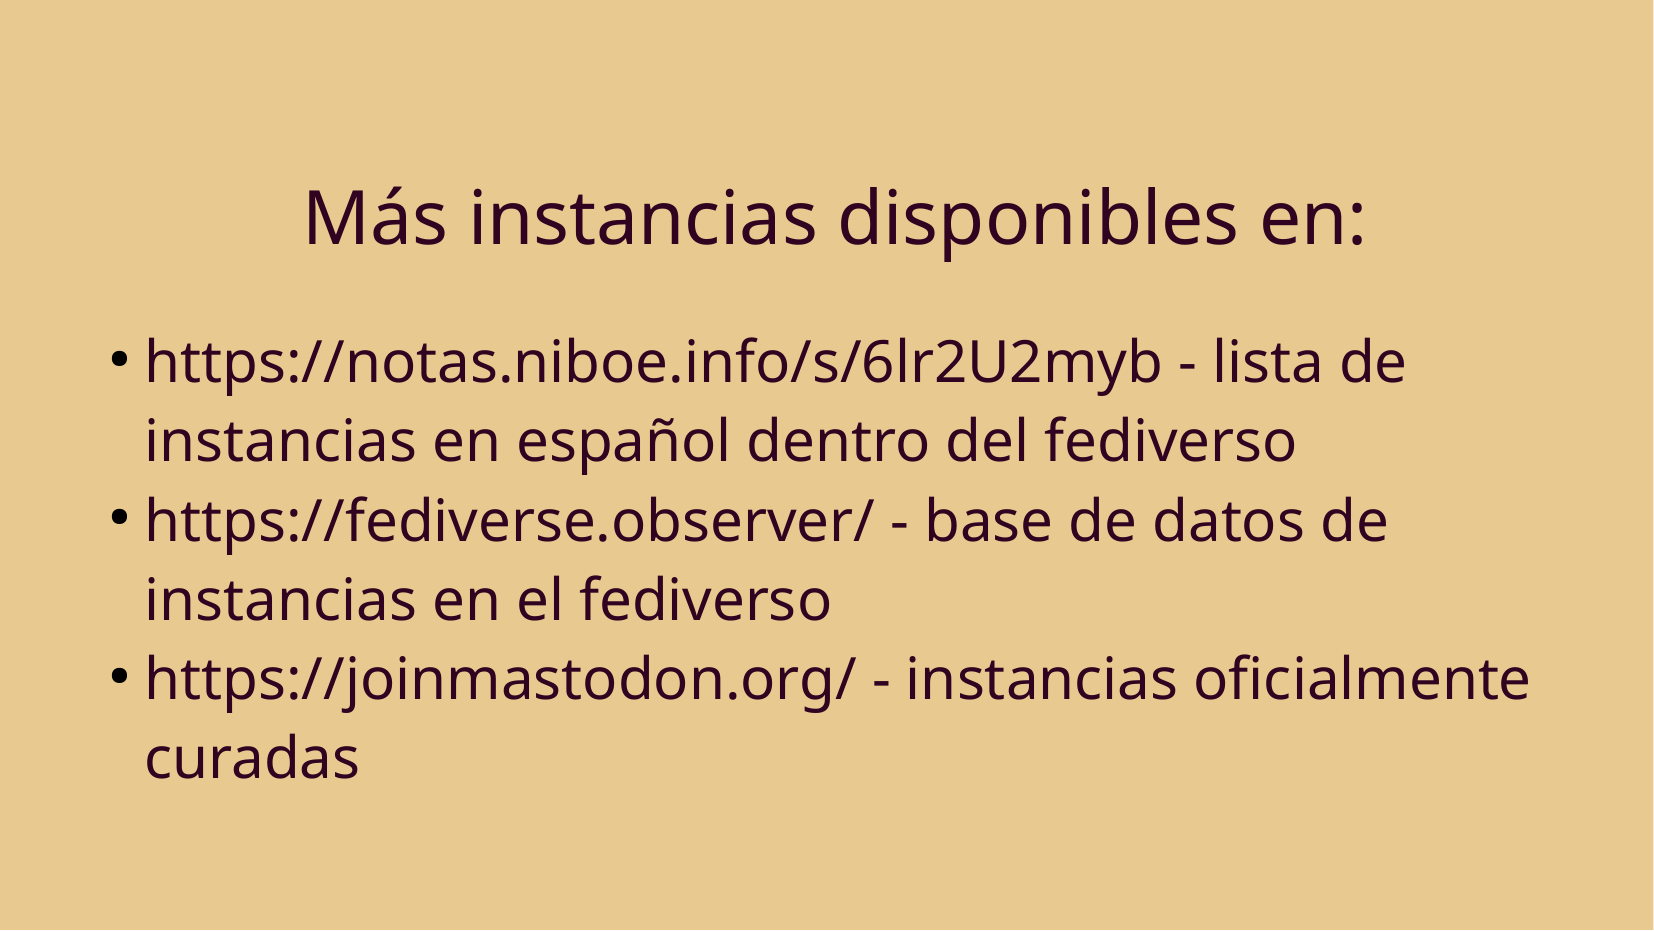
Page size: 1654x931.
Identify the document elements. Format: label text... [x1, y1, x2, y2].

text_box https://notas.niboe.info/s/6lr2U2myb - lista de instancias en español dentro del fediverso https://fediverse.observer/ - base de datos de instancias en el fediverso https://joinmastodon.org/ - instancias oficialmente curadas [94, 312, 1571, 748]
text_box Más instancias disponibles en: [97, 147, 1574, 283]
